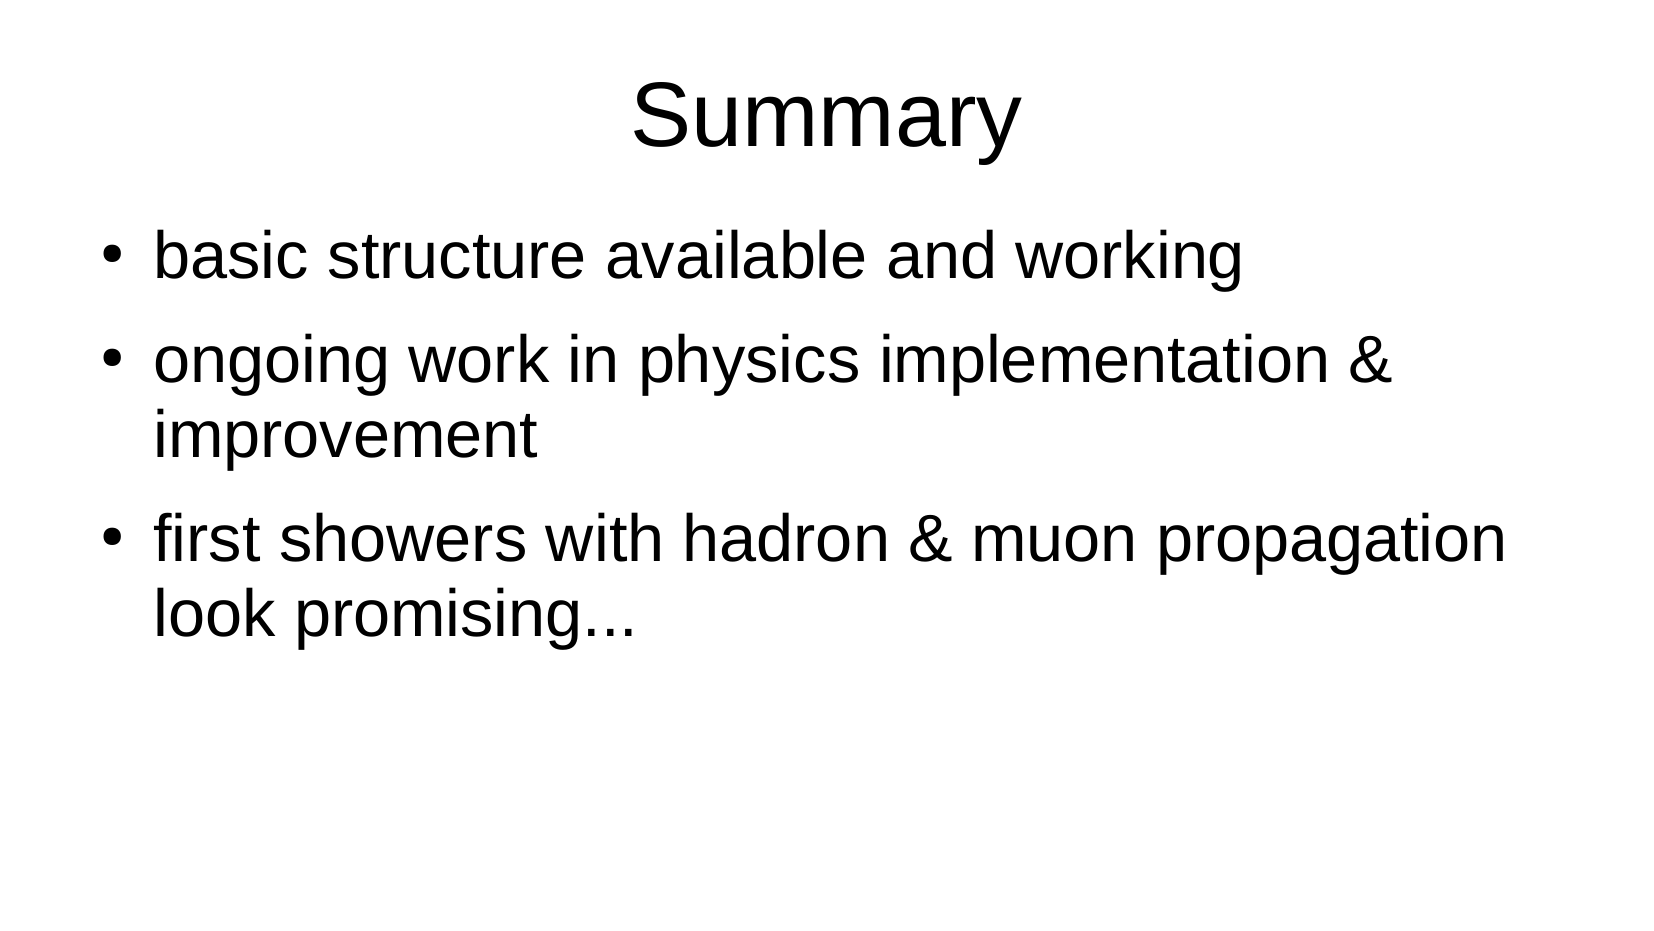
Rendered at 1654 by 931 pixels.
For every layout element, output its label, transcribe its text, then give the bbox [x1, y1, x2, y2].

title Summary [82, 37, 1571, 193]
list basic structure available and working ongoing work in physics implementation & improvement first showers with hadron & muon propagation look promising... [82, 217, 1571, 758]
